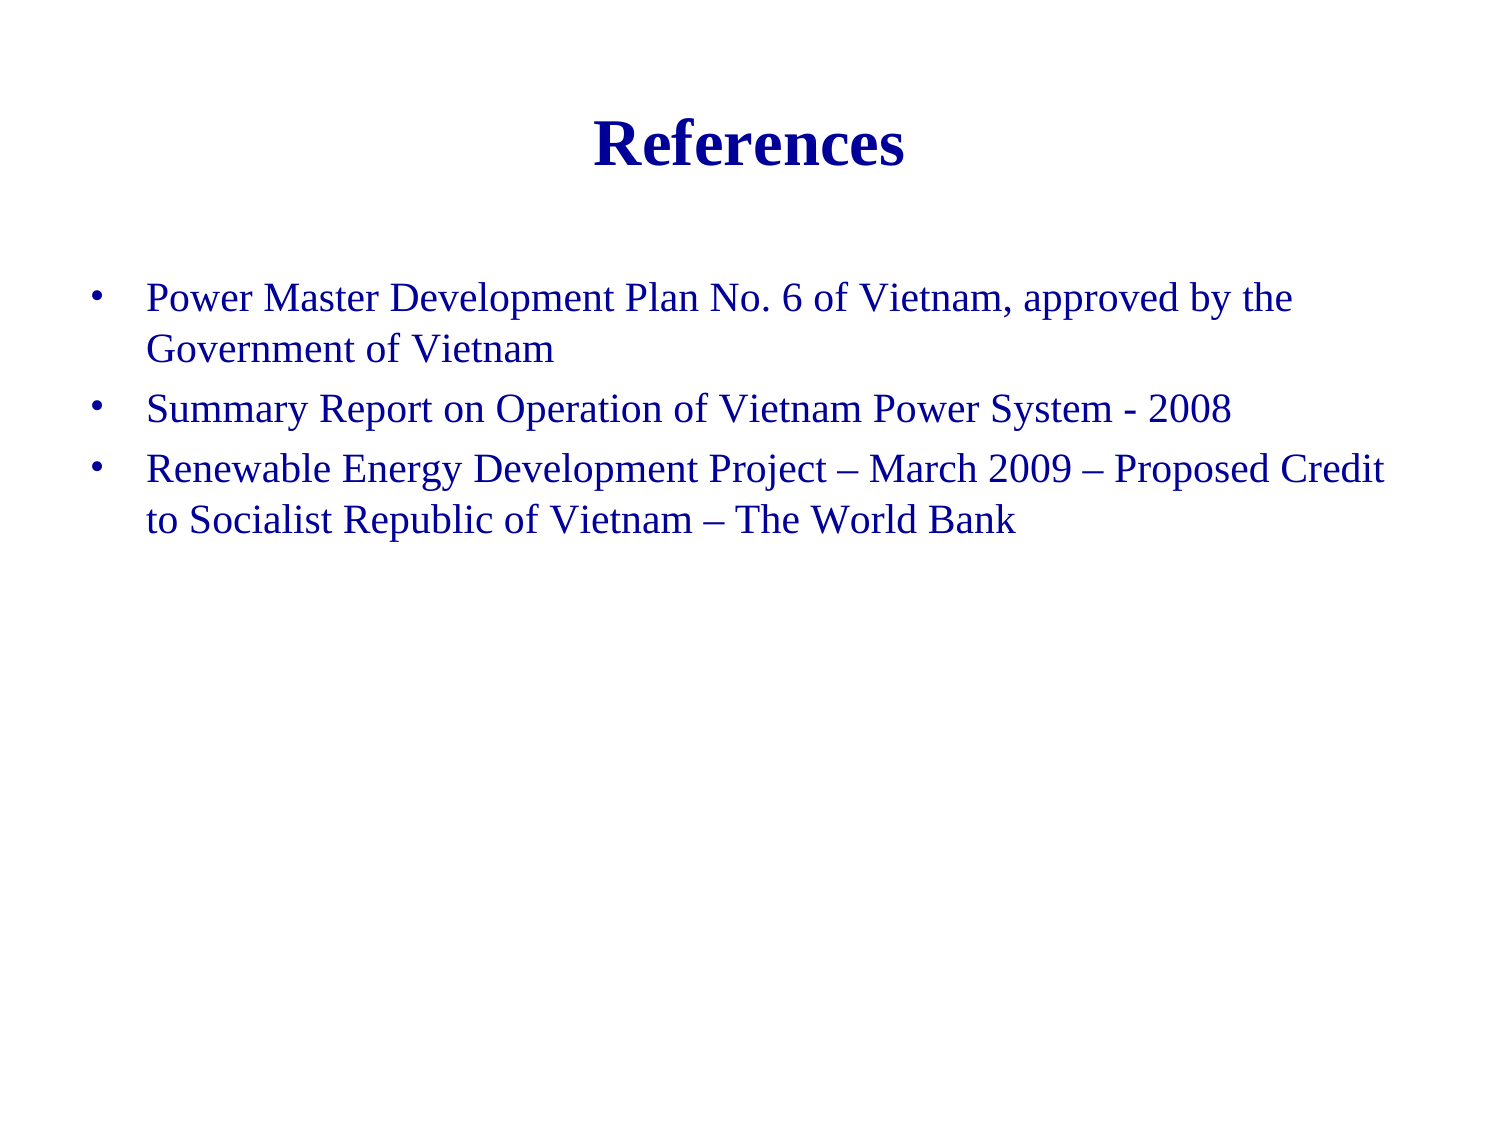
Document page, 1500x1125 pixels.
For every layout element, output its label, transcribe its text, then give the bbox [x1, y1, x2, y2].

list Power Master Development Plan No. 6 of Vietnam, approved by the Government of Vietnam Summary Report on Operation of Vietnam Power System - 2008 Renewable Energy Development Project – March 2009 – Proposed Credit to Socialist Republic of Vietnam – The World Bank [75, 262, 1426, 1005]
title References [75, 45, 1426, 233]
